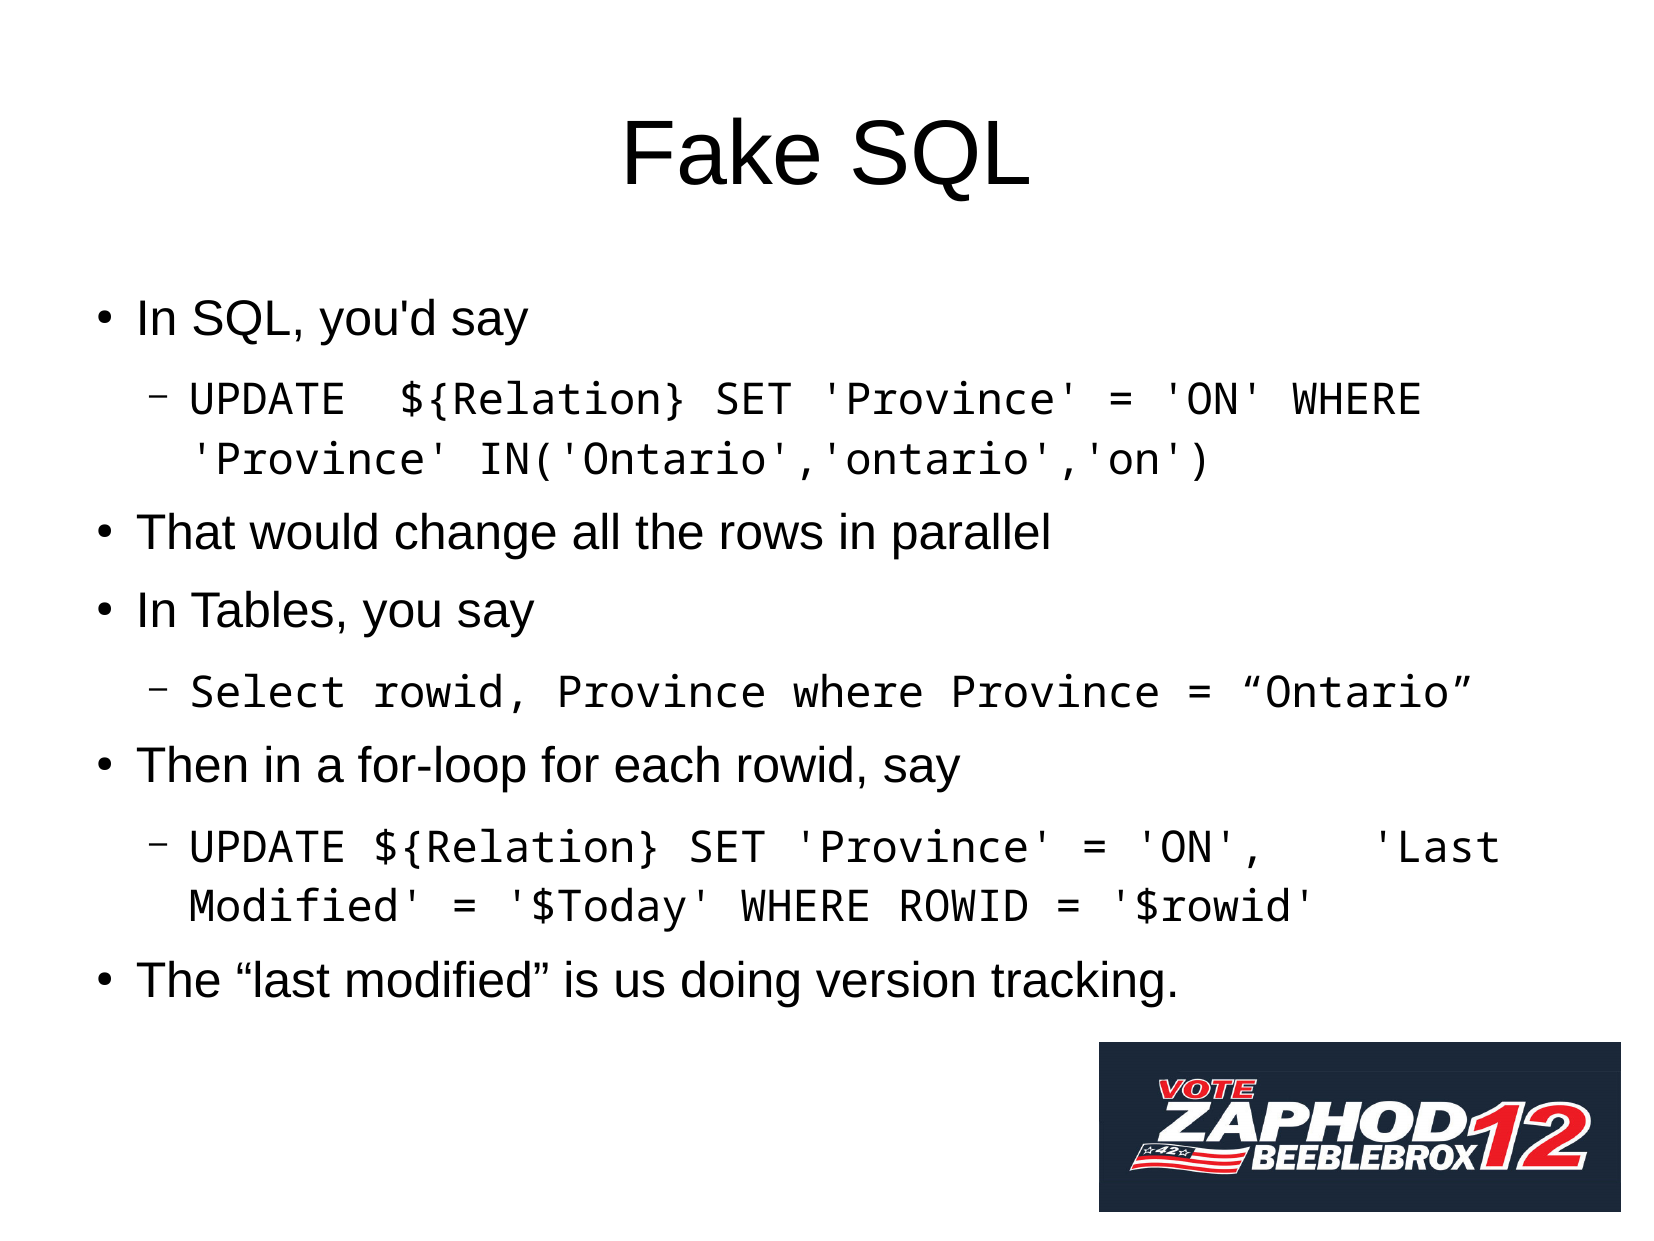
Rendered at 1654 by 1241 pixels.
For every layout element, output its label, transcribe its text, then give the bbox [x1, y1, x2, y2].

title Fake SQL [82, 49, 1571, 257]
picture [1099, 1042, 1621, 1212]
list In SQL, you'd say UPDATE ${Relation} SET 'Province' = 'ON' WHERE 'Province' IN('Ontario','ontario','on') That would change all the rows in parallel In Tables, you say Select rowid, Province where Province = “Ontario” Then in a for-loop for each rowid, say UPDATE ${Relation} SET 'Province' = 'ON', 'Last Modified' = '$Today' WHERE ROWID = '$rowid' The “last modified” is us doing version tracking. [82, 290, 1571, 1010]
